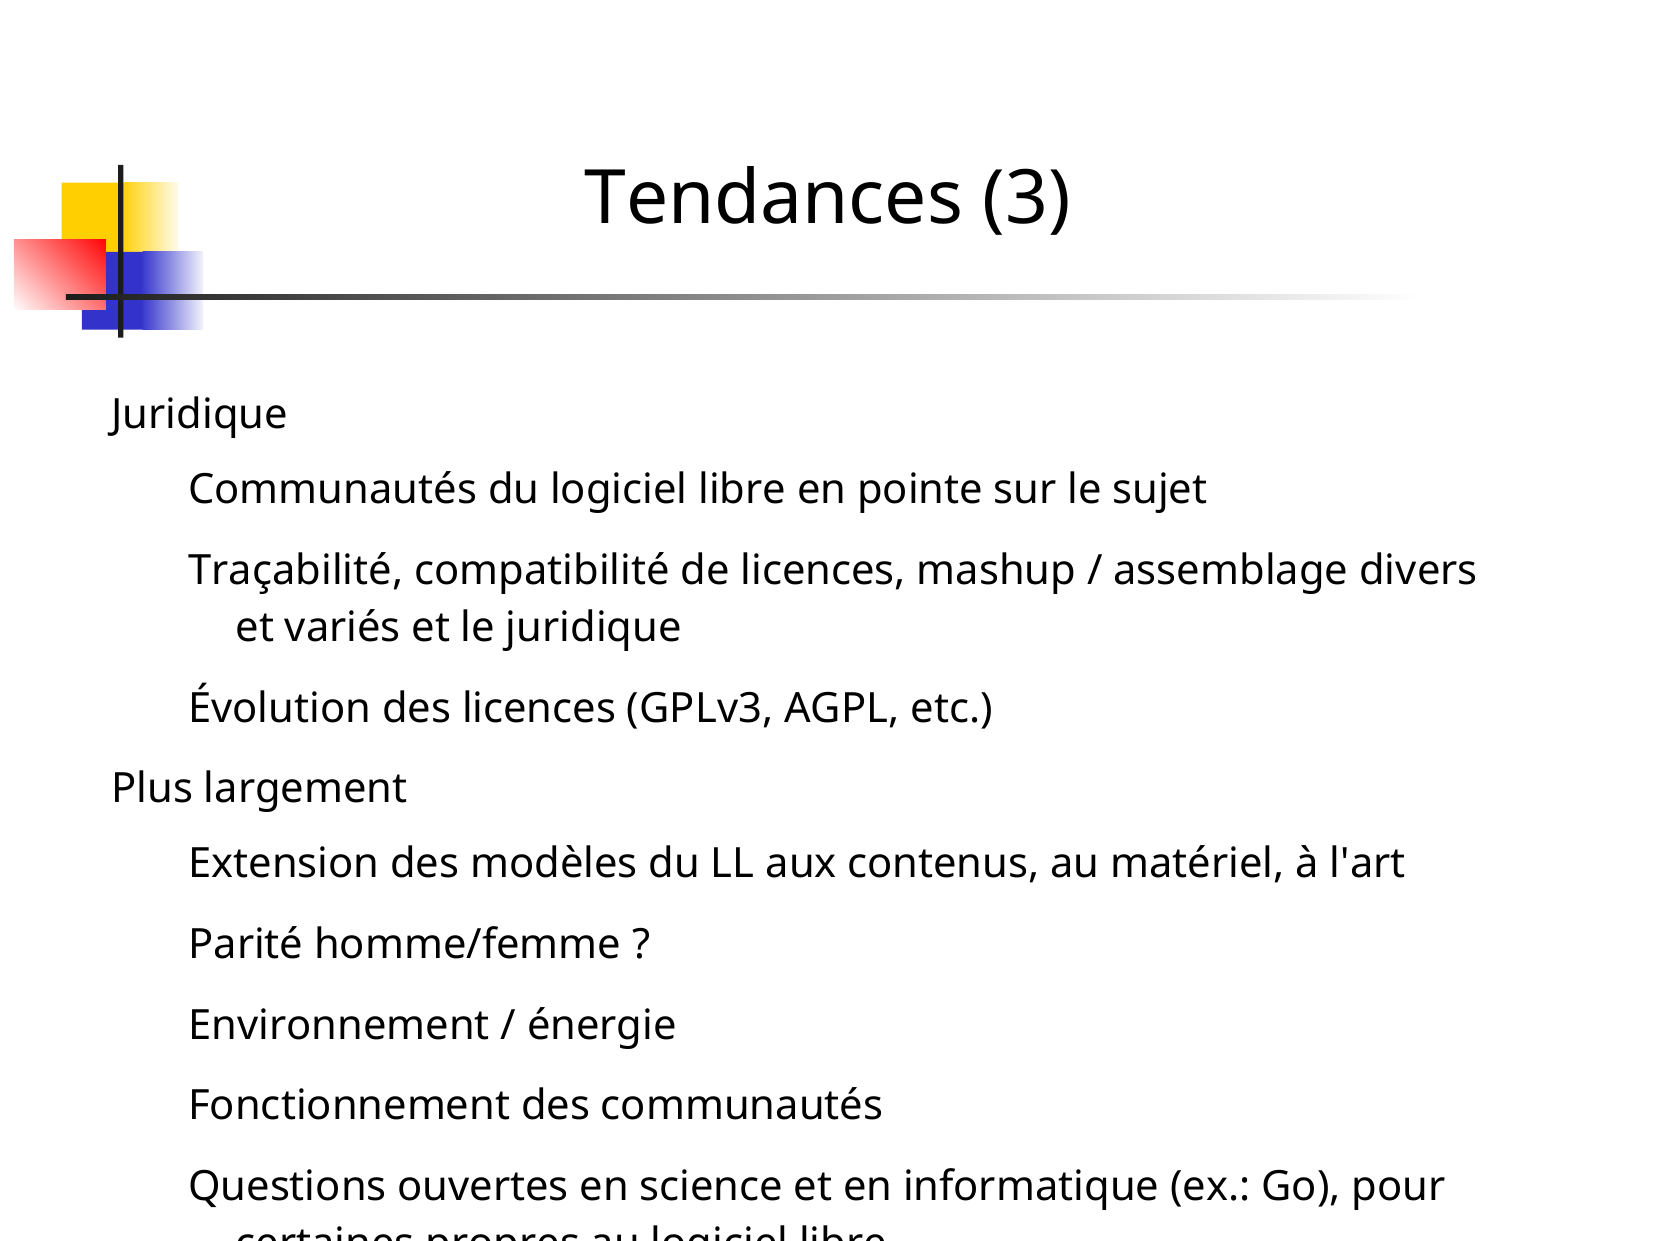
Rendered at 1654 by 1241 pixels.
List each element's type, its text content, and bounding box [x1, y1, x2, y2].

title Tendances (3) [121, 83, 1534, 307]
list Juridique Communautés du logiciel libre en pointe sur le sujet Traçabilité, compatibilité de licences, mashup / assemblage divers et variés et le juridique Évolution des licences (GPLv3, AGPL, etc.) Plus largement Extension des modèles du LL aux contenus, au matériel, à l'art Parité homme/femme ? Environnement / énergie Fonctionnement des communautés Questions ouvertes en science et en informatique (ex.: Go), pour certaines propres au logiciel libre [93, 383, 1506, 1217]
